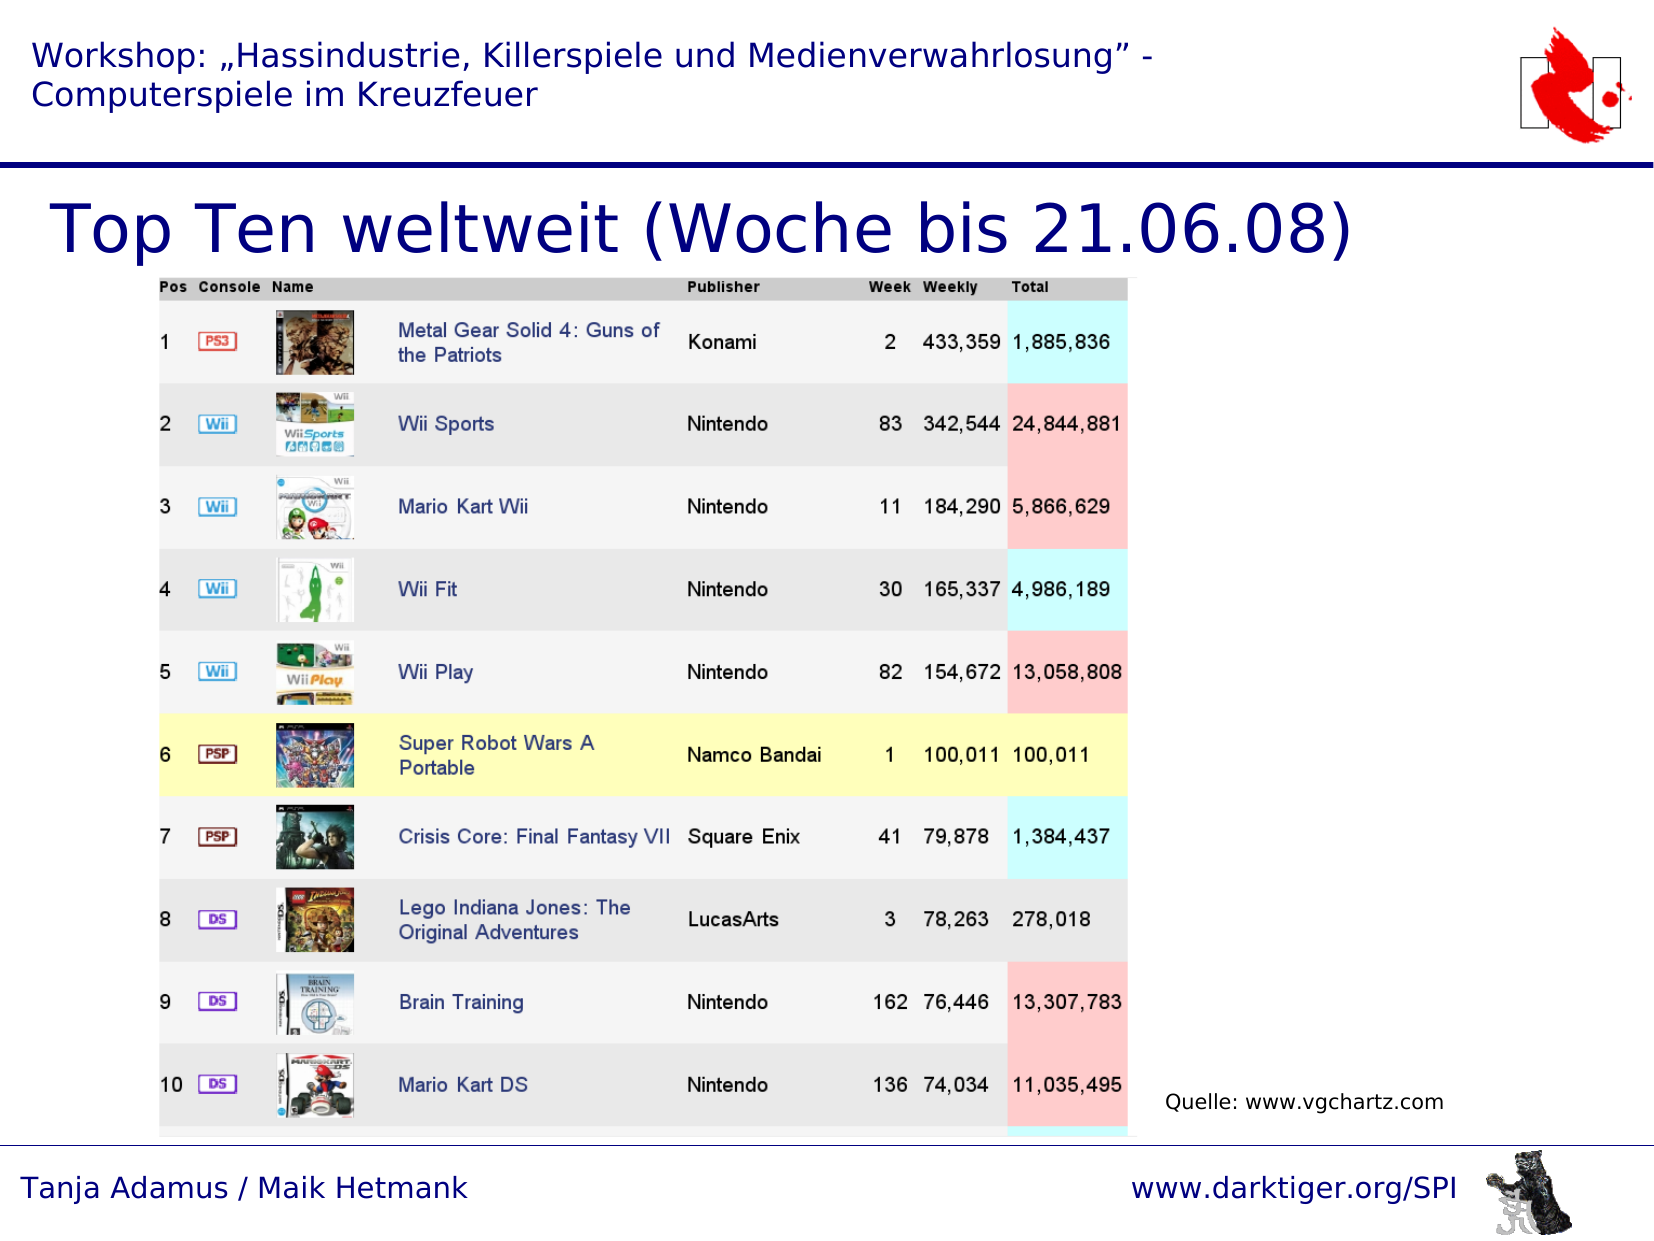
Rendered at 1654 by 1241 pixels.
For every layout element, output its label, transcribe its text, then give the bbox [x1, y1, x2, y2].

picture [1486, 1150, 1572, 1235]
picture [1503, 16, 1632, 148]
picture [159, 277, 1138, 1137]
text_box Workshop: „Hassindustrie, Killerspiele und Medienverwahrlosung” - Computerspiele im Kreuzfeuer [16, 29, 1418, 178]
text_box Quelle: www.vgchartz.com [1150, 1082, 1460, 1123]
text_box Top Ten weltweit (Woche bis 21.06.08) [35, 183, 1512, 276]
